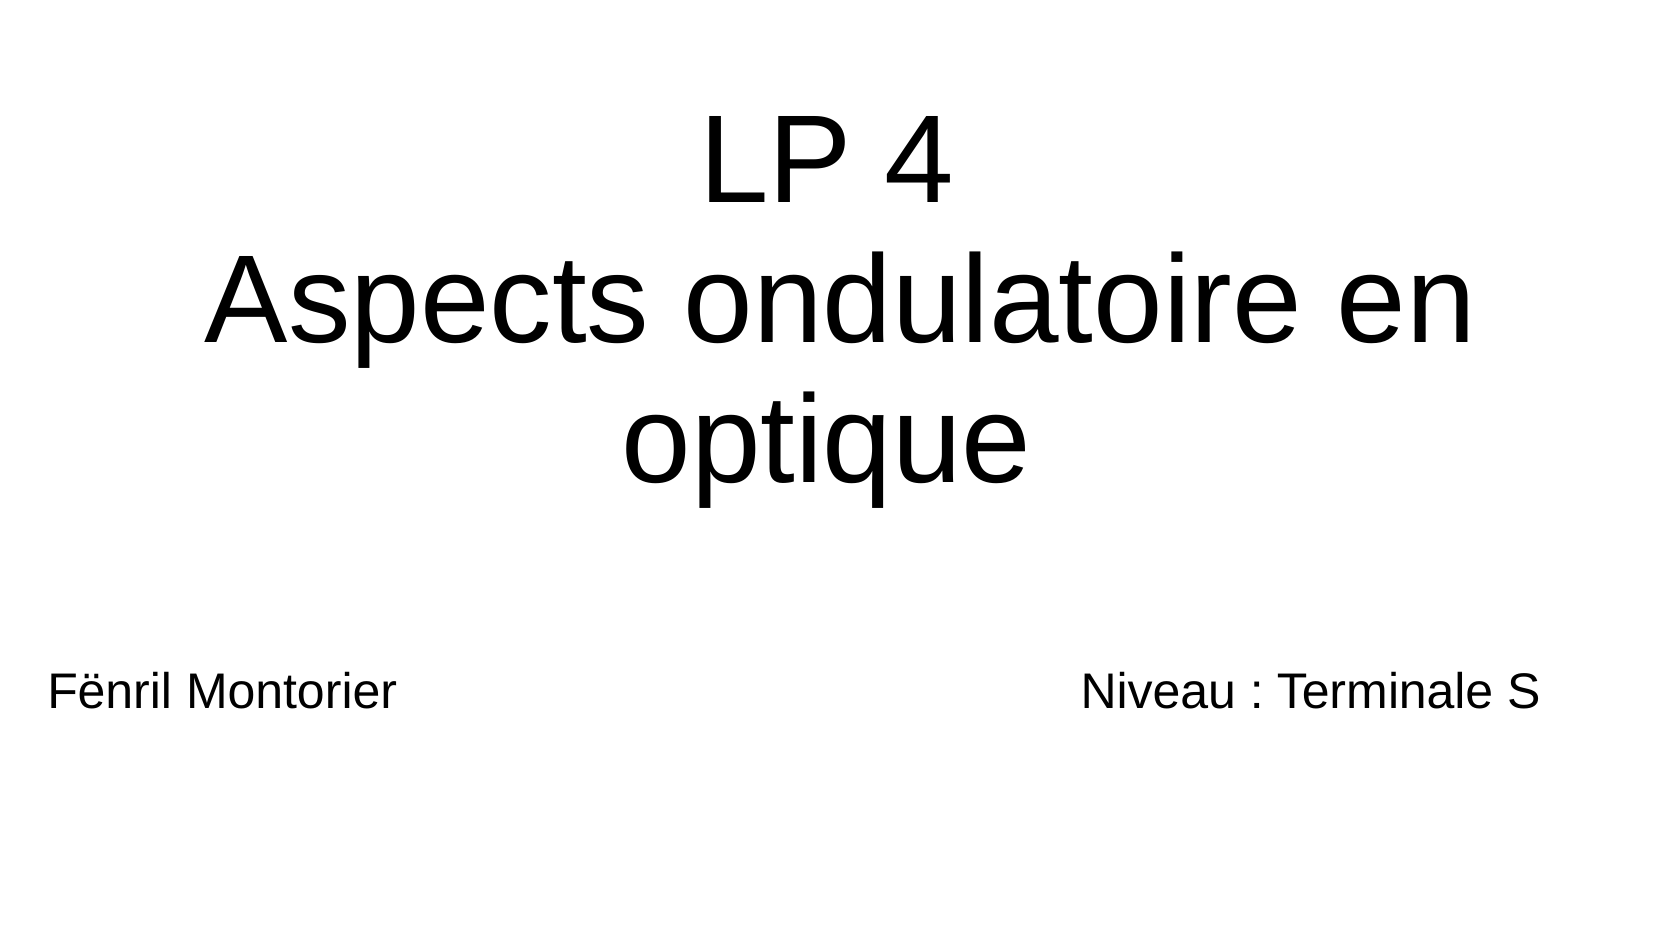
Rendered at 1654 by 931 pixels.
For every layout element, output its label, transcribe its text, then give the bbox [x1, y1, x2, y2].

title LP 4 Aspects ondulatoire en optique [82, 89, 1571, 509]
subtitle Fënril Montorier Niveau : Terminale S [47, 625, 1571, 758]
